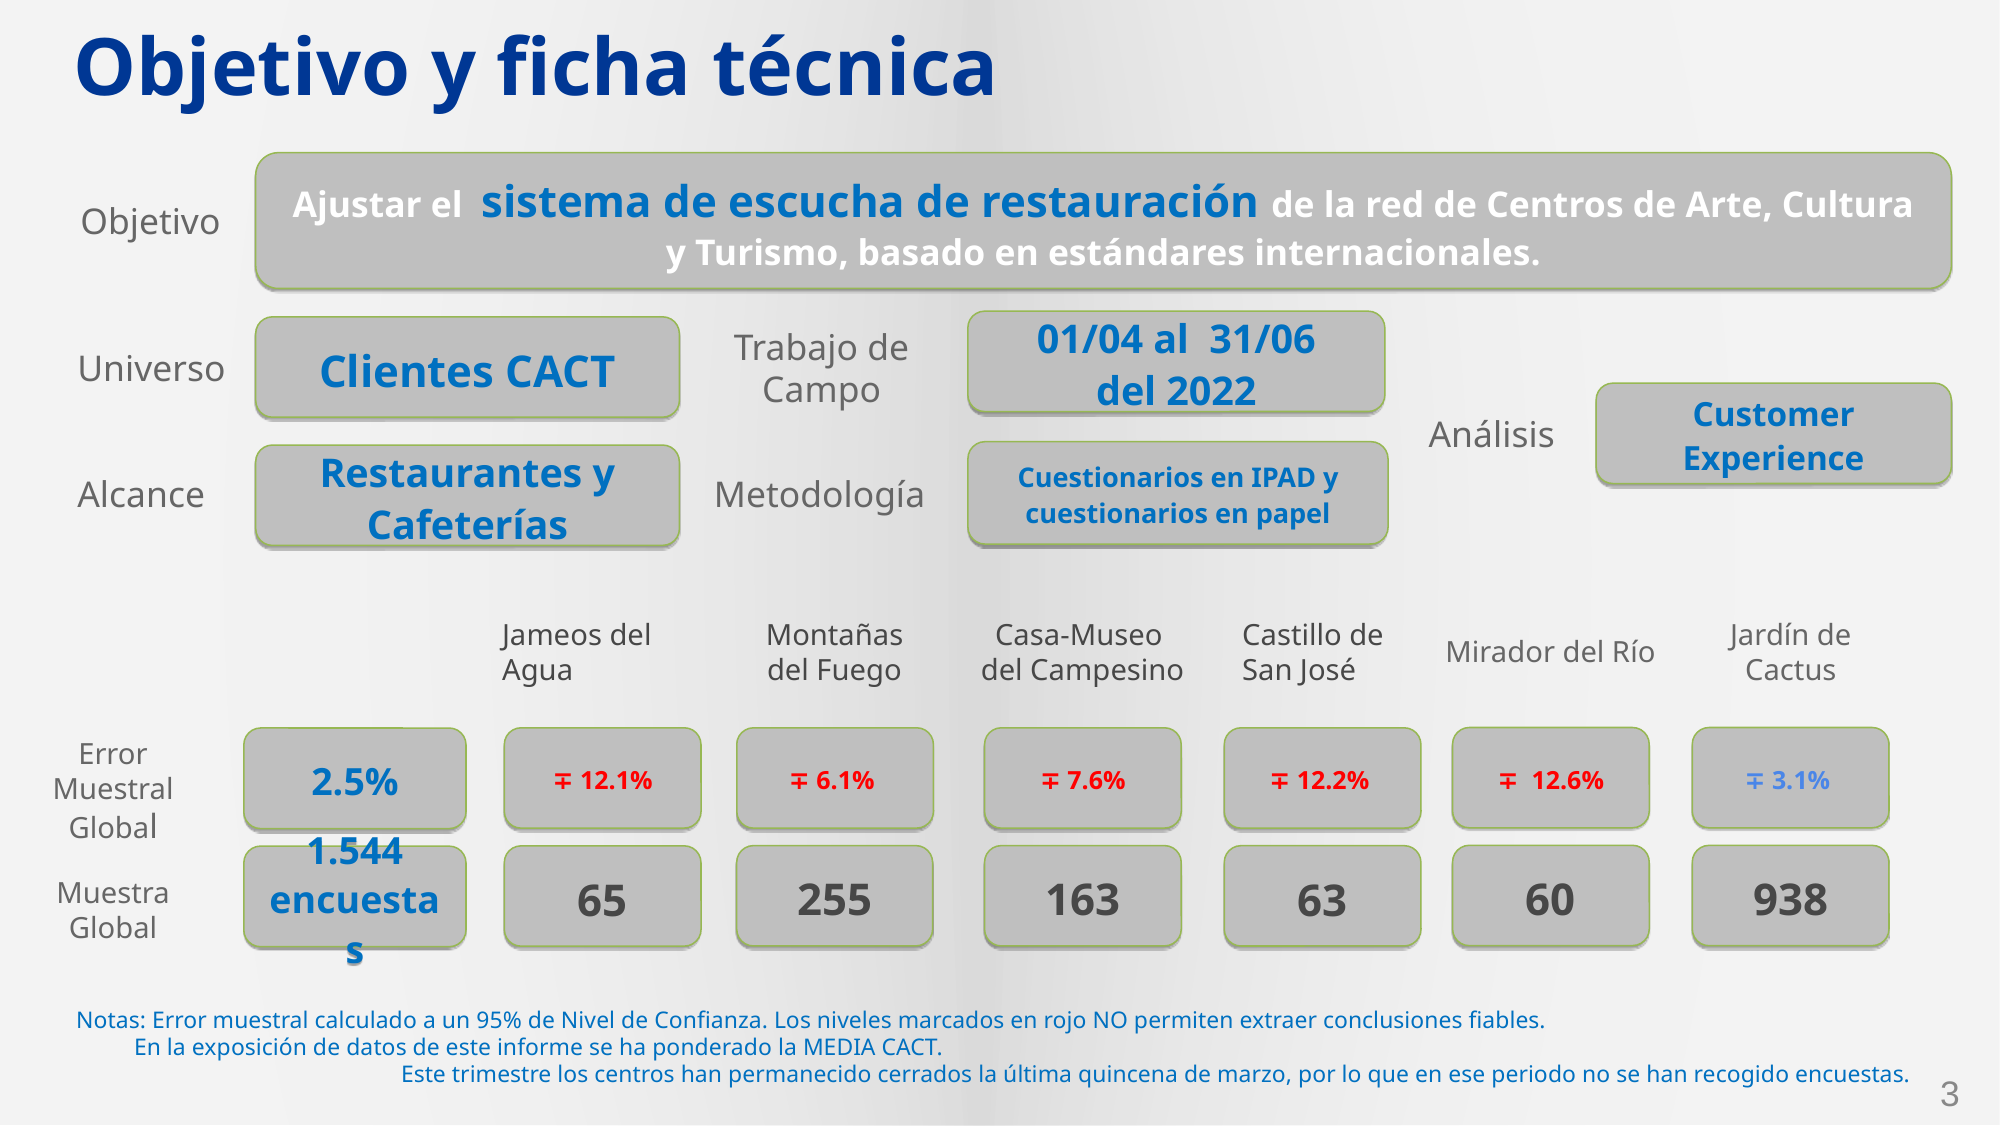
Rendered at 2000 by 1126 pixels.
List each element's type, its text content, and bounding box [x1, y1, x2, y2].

text_box ∓ 12.2% [1224, 727, 1421, 829]
text_box Mirador del Río [1420, 597, 1681, 704]
text_box Customer Experience [1596, 383, 1952, 484]
text_box Análisis [1387, 402, 1596, 464]
text_box 938 [1692, 845, 1889, 946]
title Objetivo y ficha técnica [55, 2, 1934, 126]
text_box Objetivo [46, 190, 255, 251]
text_box ∓ 12.1% [504, 727, 702, 829]
text_box 2.5% [243, 727, 467, 829]
text_box Montañas del Fuego [736, 597, 933, 704]
text_box Trabajo de Campo [679, 315, 964, 419]
text_box Notas: Error muestral calculado a un 95% de Nivel de Confianza. Los niveles marcados en rojo NO permiten extraer conclusiones fiables. En la exposición de datos de este informe se ha ponderado la MEDIA CACT. Este trimestre los centros han permanecido cerrados la última quincena de marzo, por lo que en ese periodo no se han recogido encuestas. [55, 996, 1953, 1126]
text_box Ajustar el sistema de escucha de restauración de la red de Centros de Arte, Cultura y Turismo, basado en estándares internacionales. [255, 152, 1952, 289]
text_box Metodología [682, 462, 967, 524]
text_box Jameos del Agua [484, 597, 736, 704]
text_box Castillo de San José [1224, 598, 1421, 704]
text_box 163 [984, 845, 1182, 946]
slide_number 3 [1609, 1062, 1960, 1122]
text_box ∓ 7.6% [984, 727, 1182, 829]
text_box Cuestionarios en IPAD y cuestionarios en papel [967, 441, 1389, 545]
text_box ∓ 3.1% [1692, 727, 1889, 828]
text_box 01/04 al 31/06 del 2022 [967, 311, 1385, 412]
text_box 60 [1452, 845, 1650, 946]
text_box Alcance [36, 462, 255, 524]
text_box Universo [47, 336, 255, 398]
text_box Muestra Global [0, 865, 229, 954]
text_box Casa-Museo del Campesino [952, 598, 1213, 704]
text_box Error Muestral Global [0, 725, 227, 855]
text_box Clientes CACT [255, 316, 679, 418]
text_box ∓ 6.1% [736, 727, 934, 829]
text_box 1.544 encuestas [243, 846, 467, 947]
text_box ∓ 12.6% [1452, 727, 1650, 828]
text_box 63 [1224, 845, 1421, 947]
text_box 255 [736, 845, 933, 946]
text_box 65 [504, 845, 702, 947]
text_box Jardín de Cactus [1692, 597, 1889, 704]
text_box Restaurantes y Cafeterías [255, 445, 680, 546]
